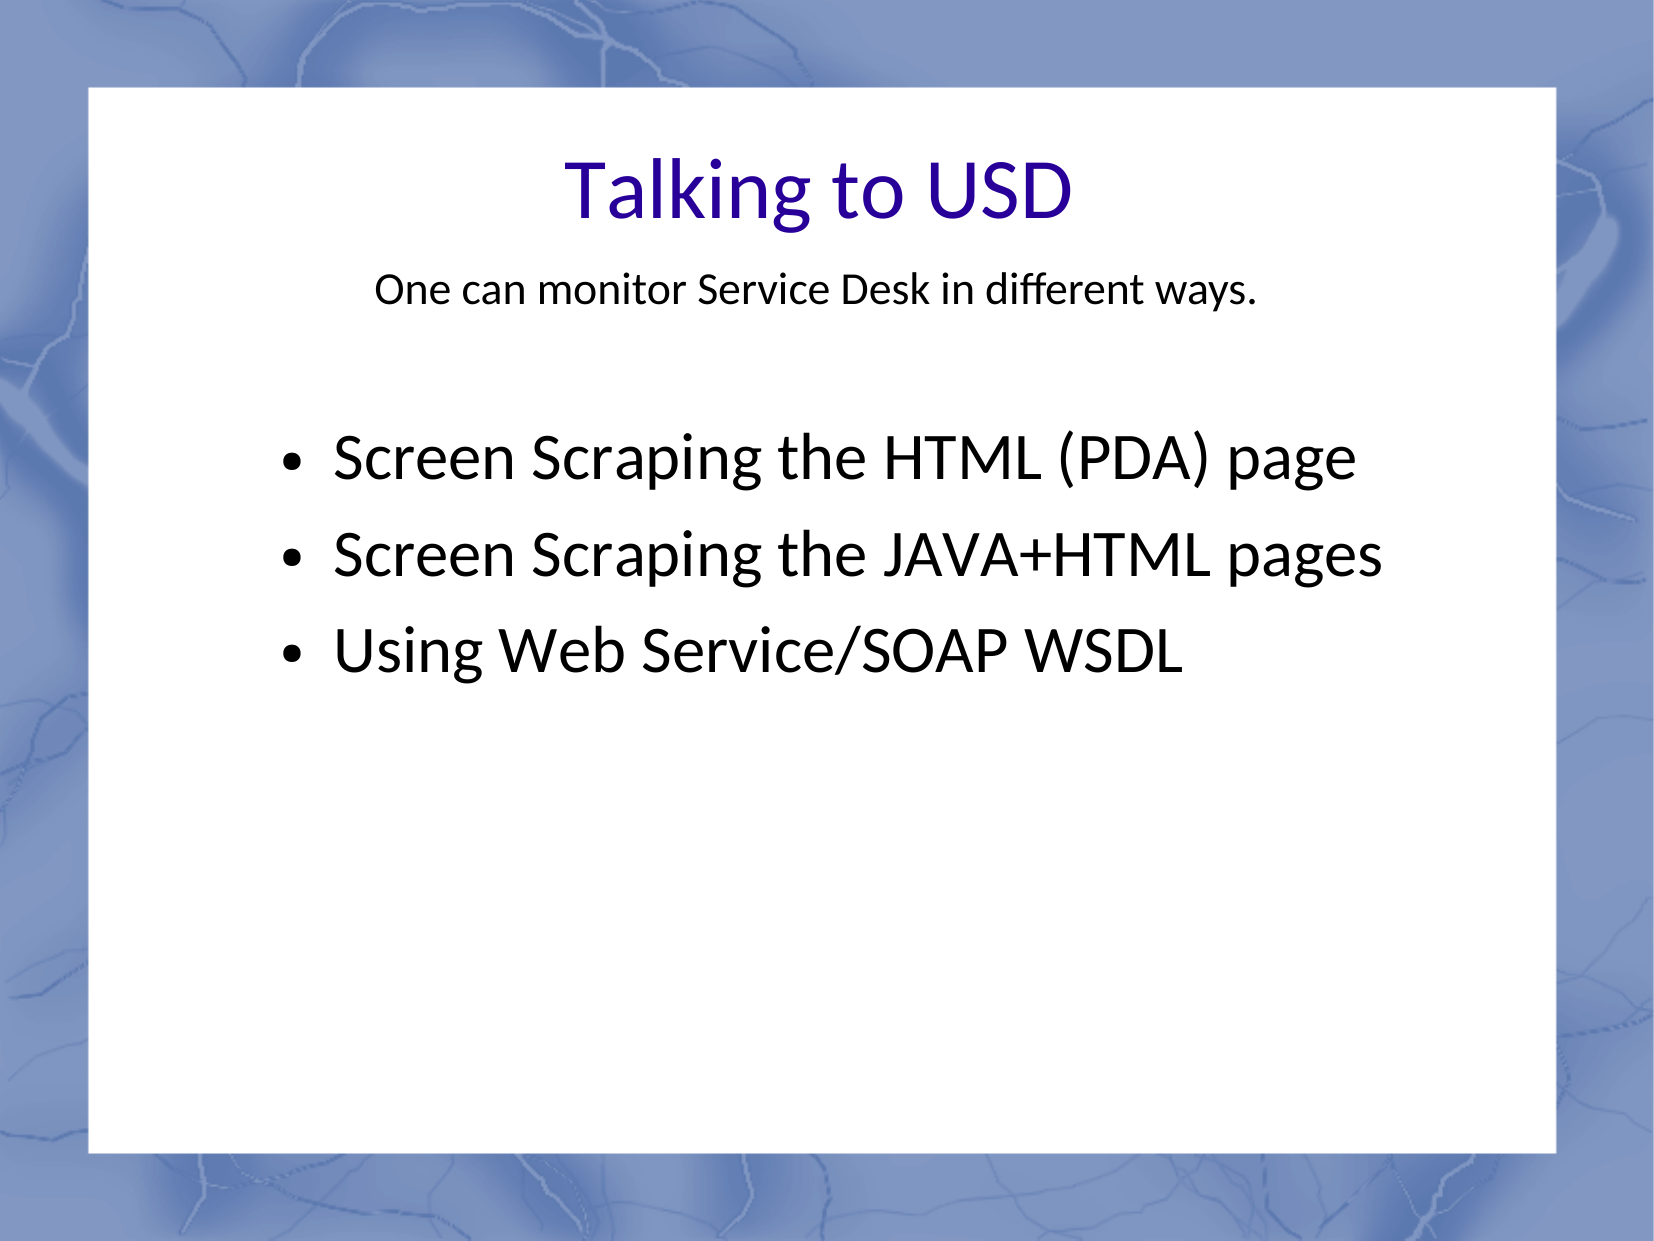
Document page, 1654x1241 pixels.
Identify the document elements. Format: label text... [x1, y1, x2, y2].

list Screen Scraping the HTML (PDA) page Screen Scraping the JAVA+HTML pages Using Web Service/SOAP WSDL [262, 325, 1506, 958]
picture [0, 0, 1654, 1241]
text_box One can monitor Service Desk in different ways. [150, 262, 1501, 376]
title Talking to USD [120, 92, 1538, 301]
